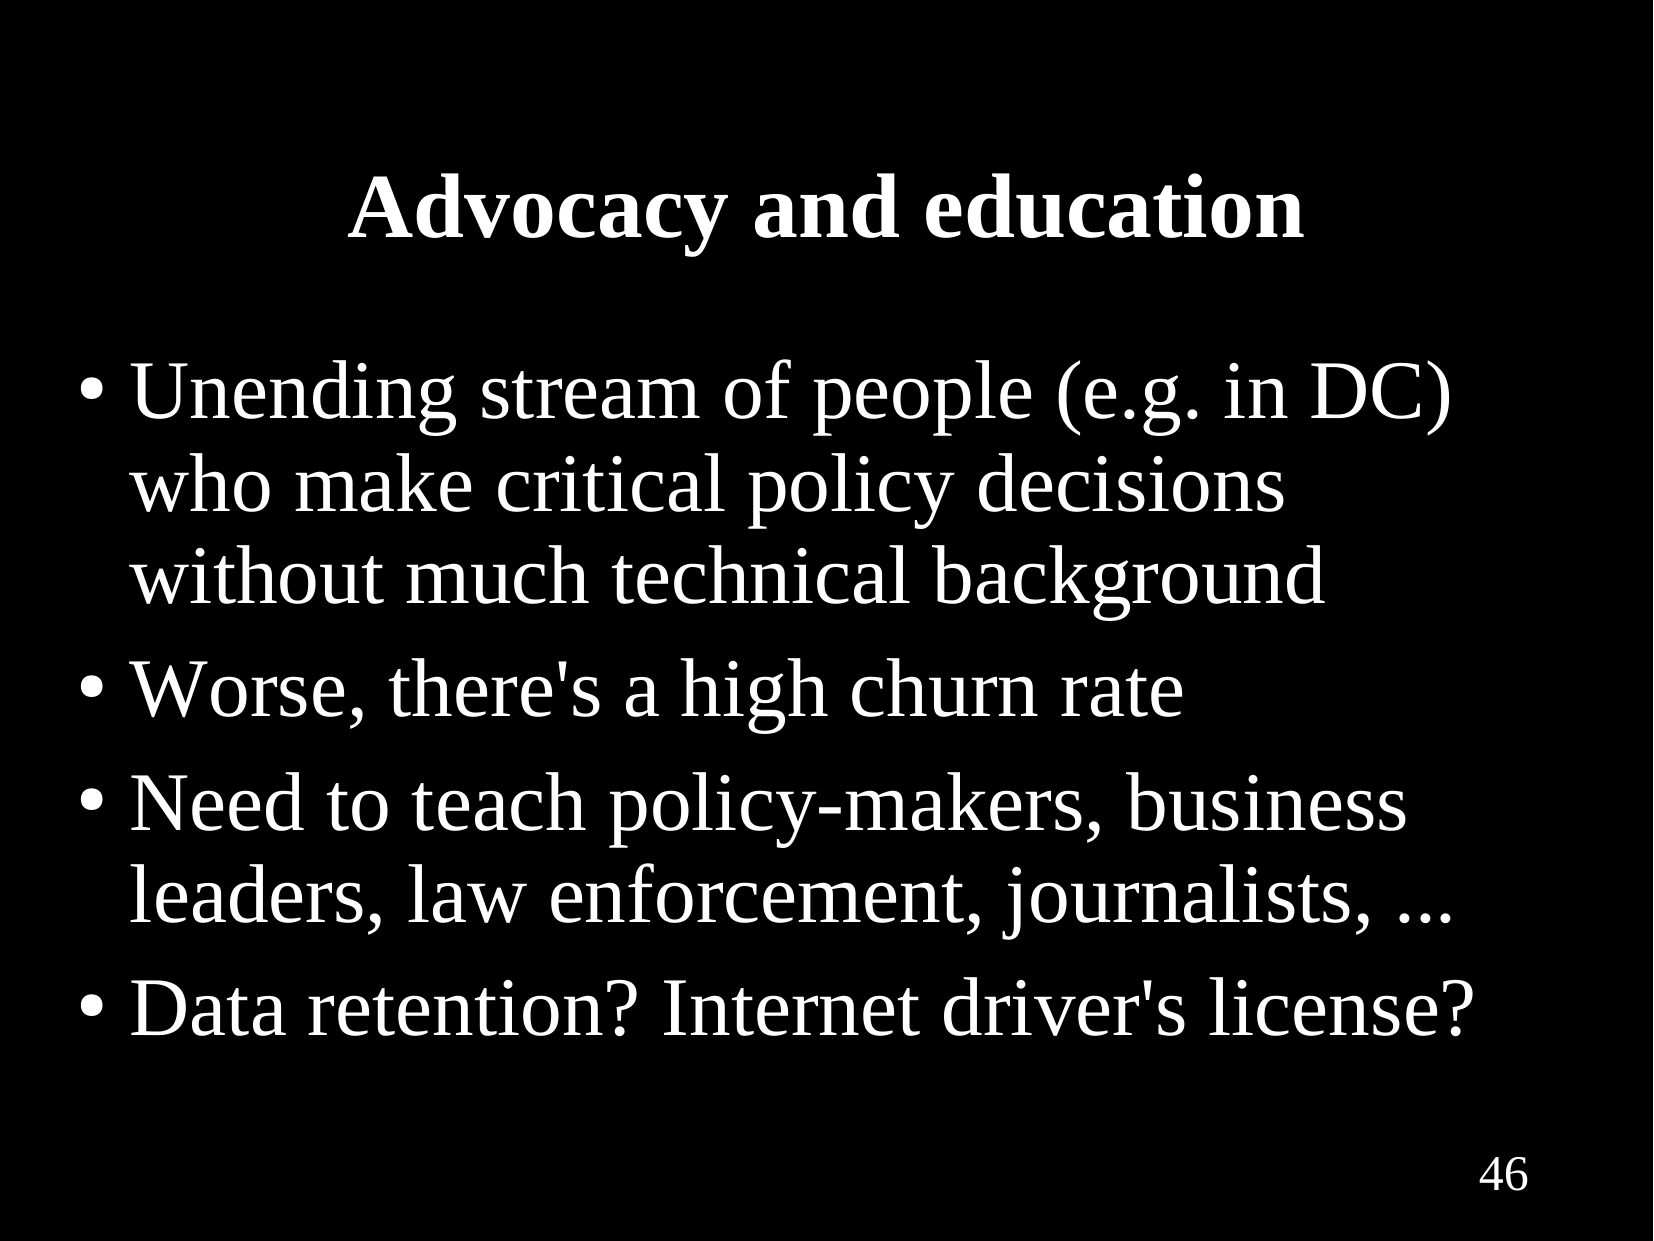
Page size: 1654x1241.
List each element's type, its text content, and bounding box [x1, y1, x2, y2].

list Unending stream of people (e.g. in DC) who make critical policy decisions without much technical background Worse, there's a high churn rate Need to teach policy-makers, business leaders, law enforcement, journalists, ... Data retention? Internet driver's license? [59, 344, 1534, 1127]
title Advocacy and education [121, 102, 1534, 311]
